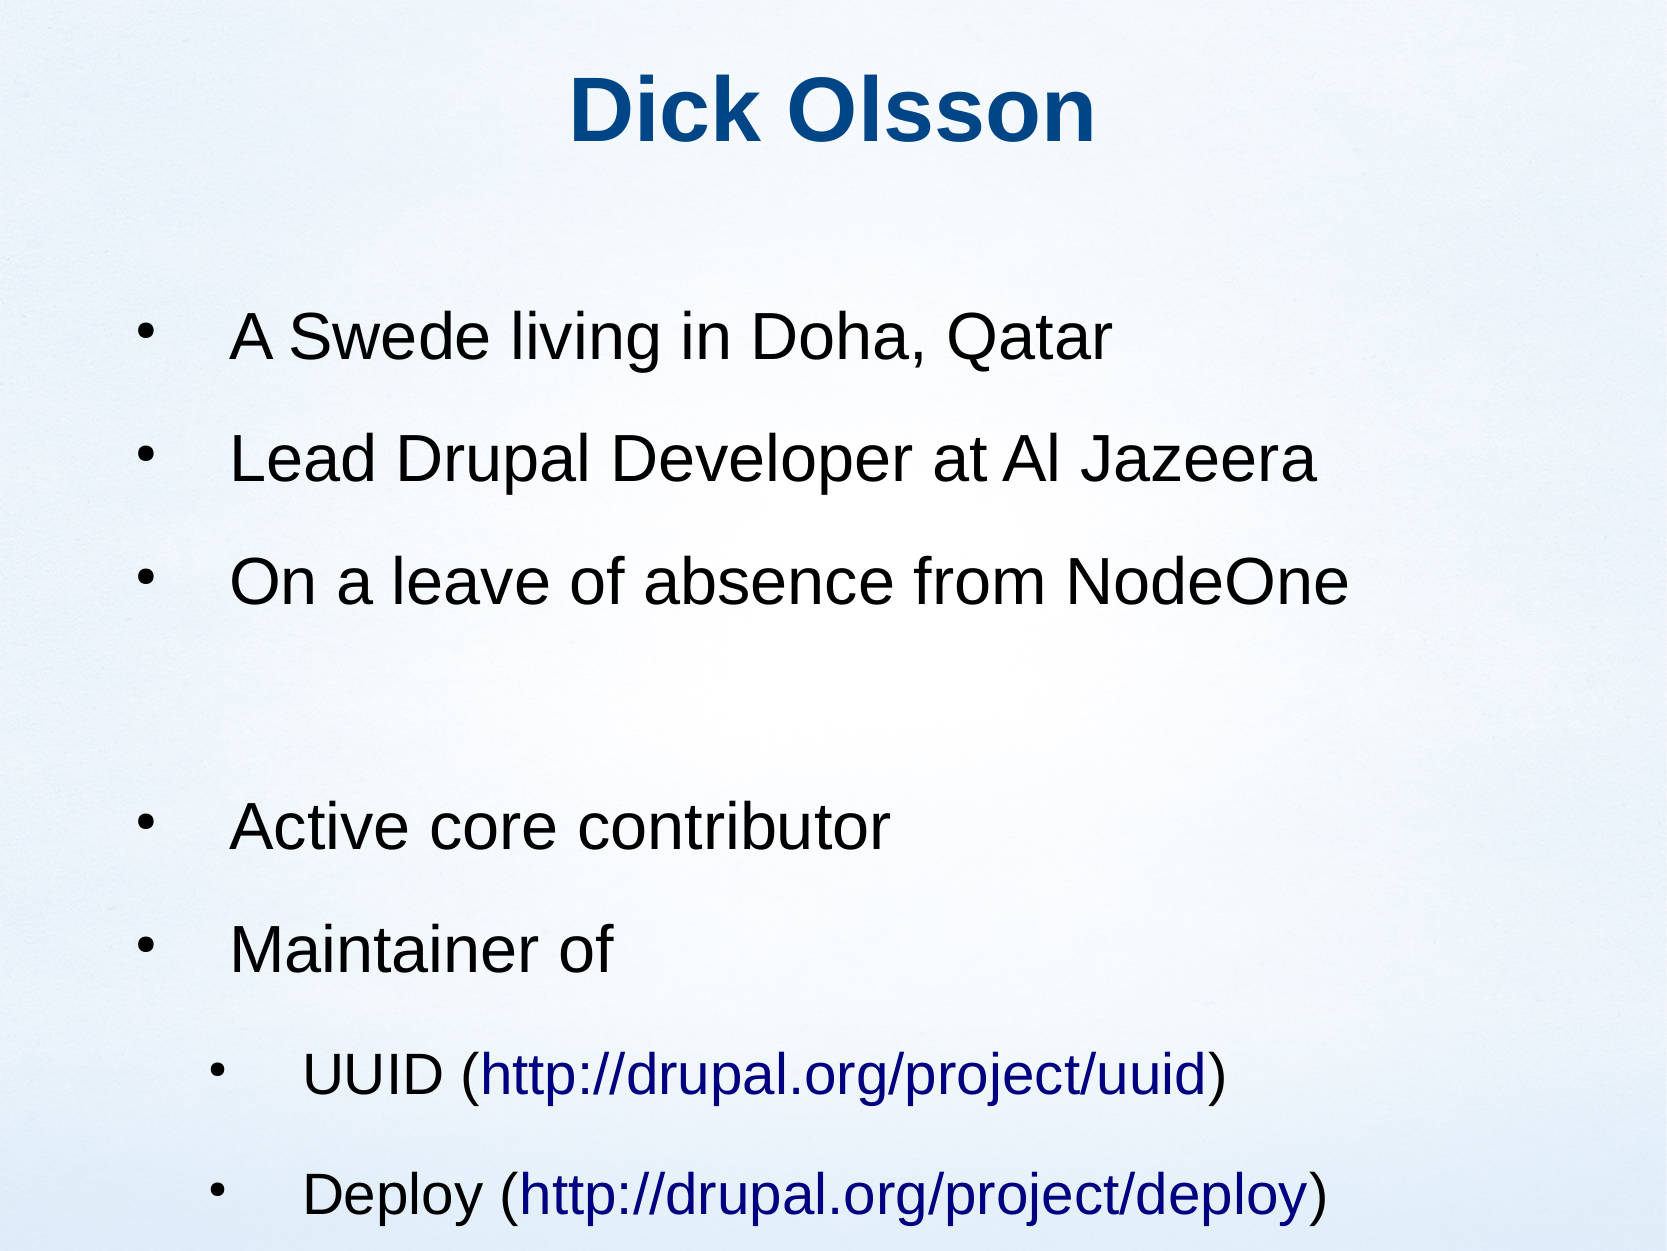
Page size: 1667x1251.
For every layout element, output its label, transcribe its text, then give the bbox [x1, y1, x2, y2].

list A Swede living in Doha, Qatar Lead Drupal Developer at Al Jazeera On a leave of absence from NodeOne Active core contributor Maintainer of UUID (http://drupal.org/project/uuid) Deploy (http://drupal.org/project/deploy) [83, 292, 1584, 1118]
picture [0, 0, 1667, 1251]
title Dick Olsson [83, 49, 1584, 259]
